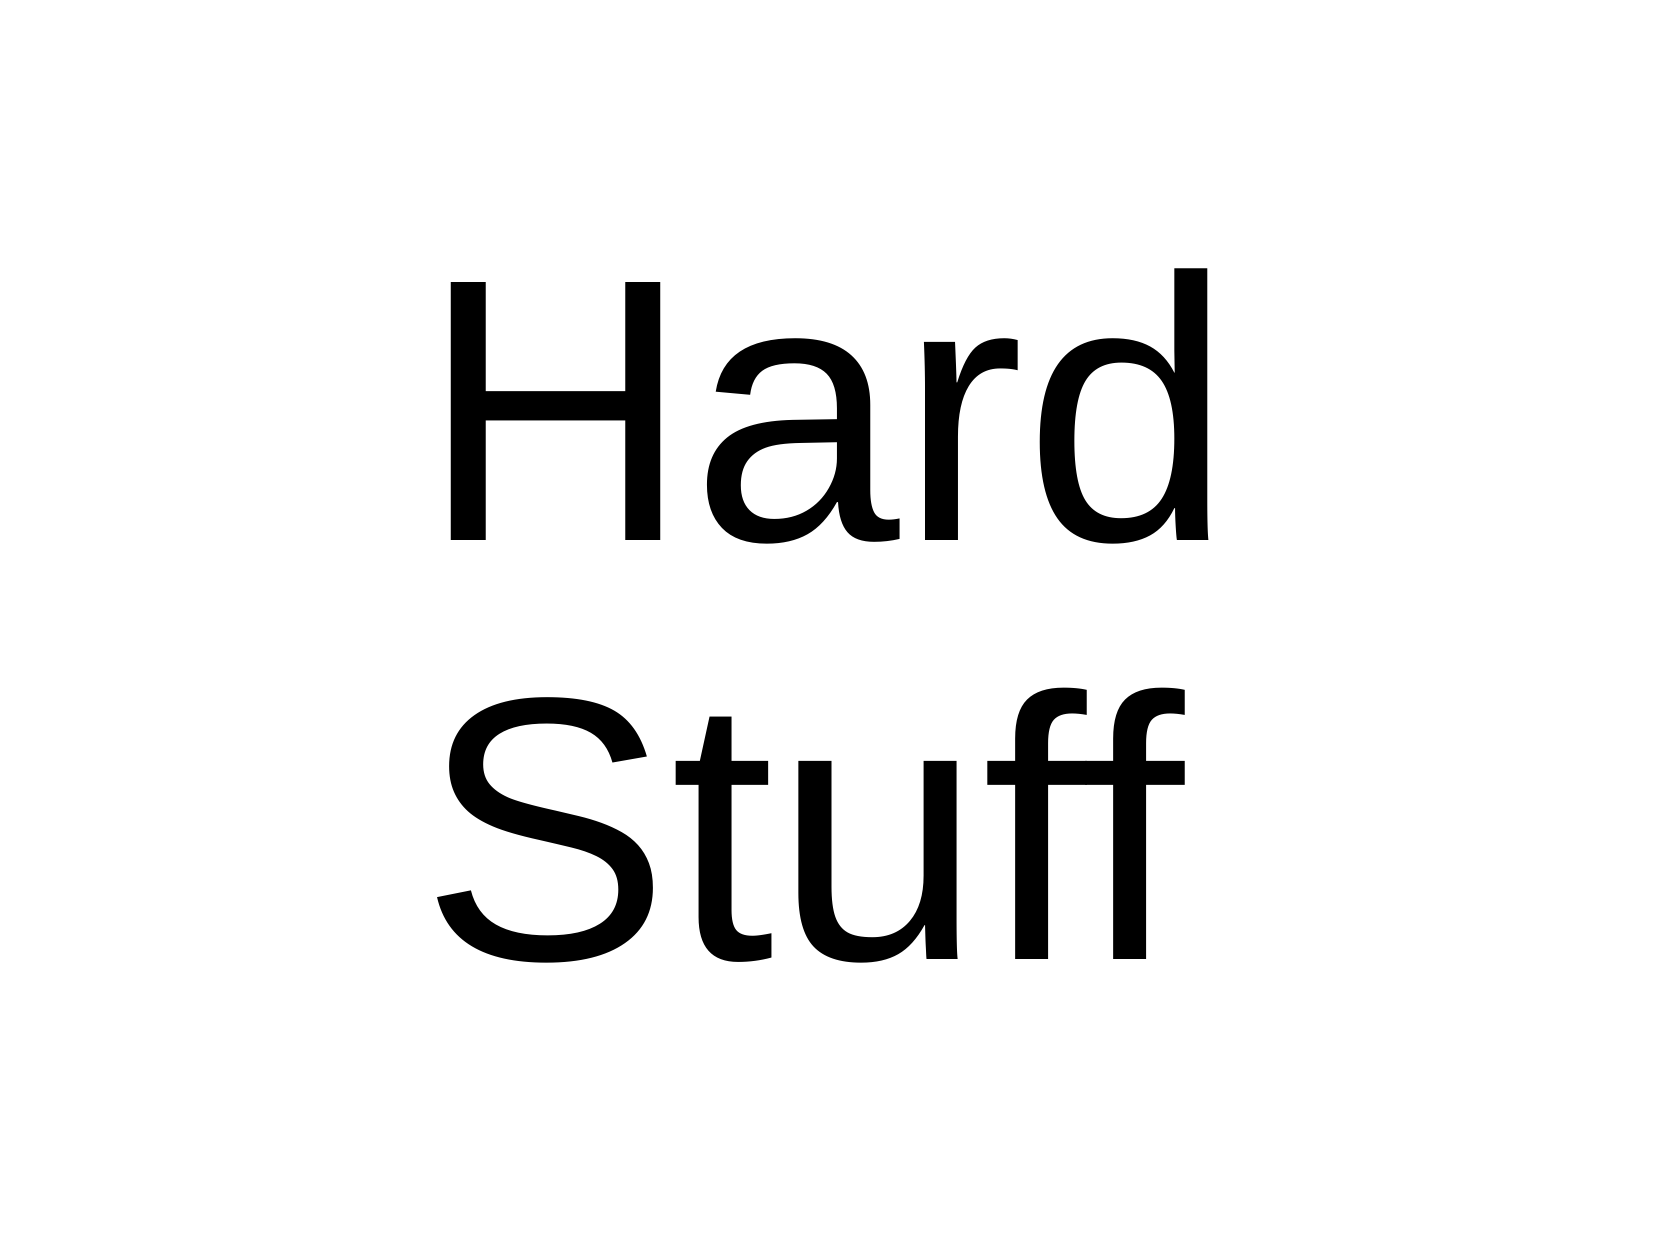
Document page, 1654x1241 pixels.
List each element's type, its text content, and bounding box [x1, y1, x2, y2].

text_box Hard Stuff [405, 193, 1249, 1047]
